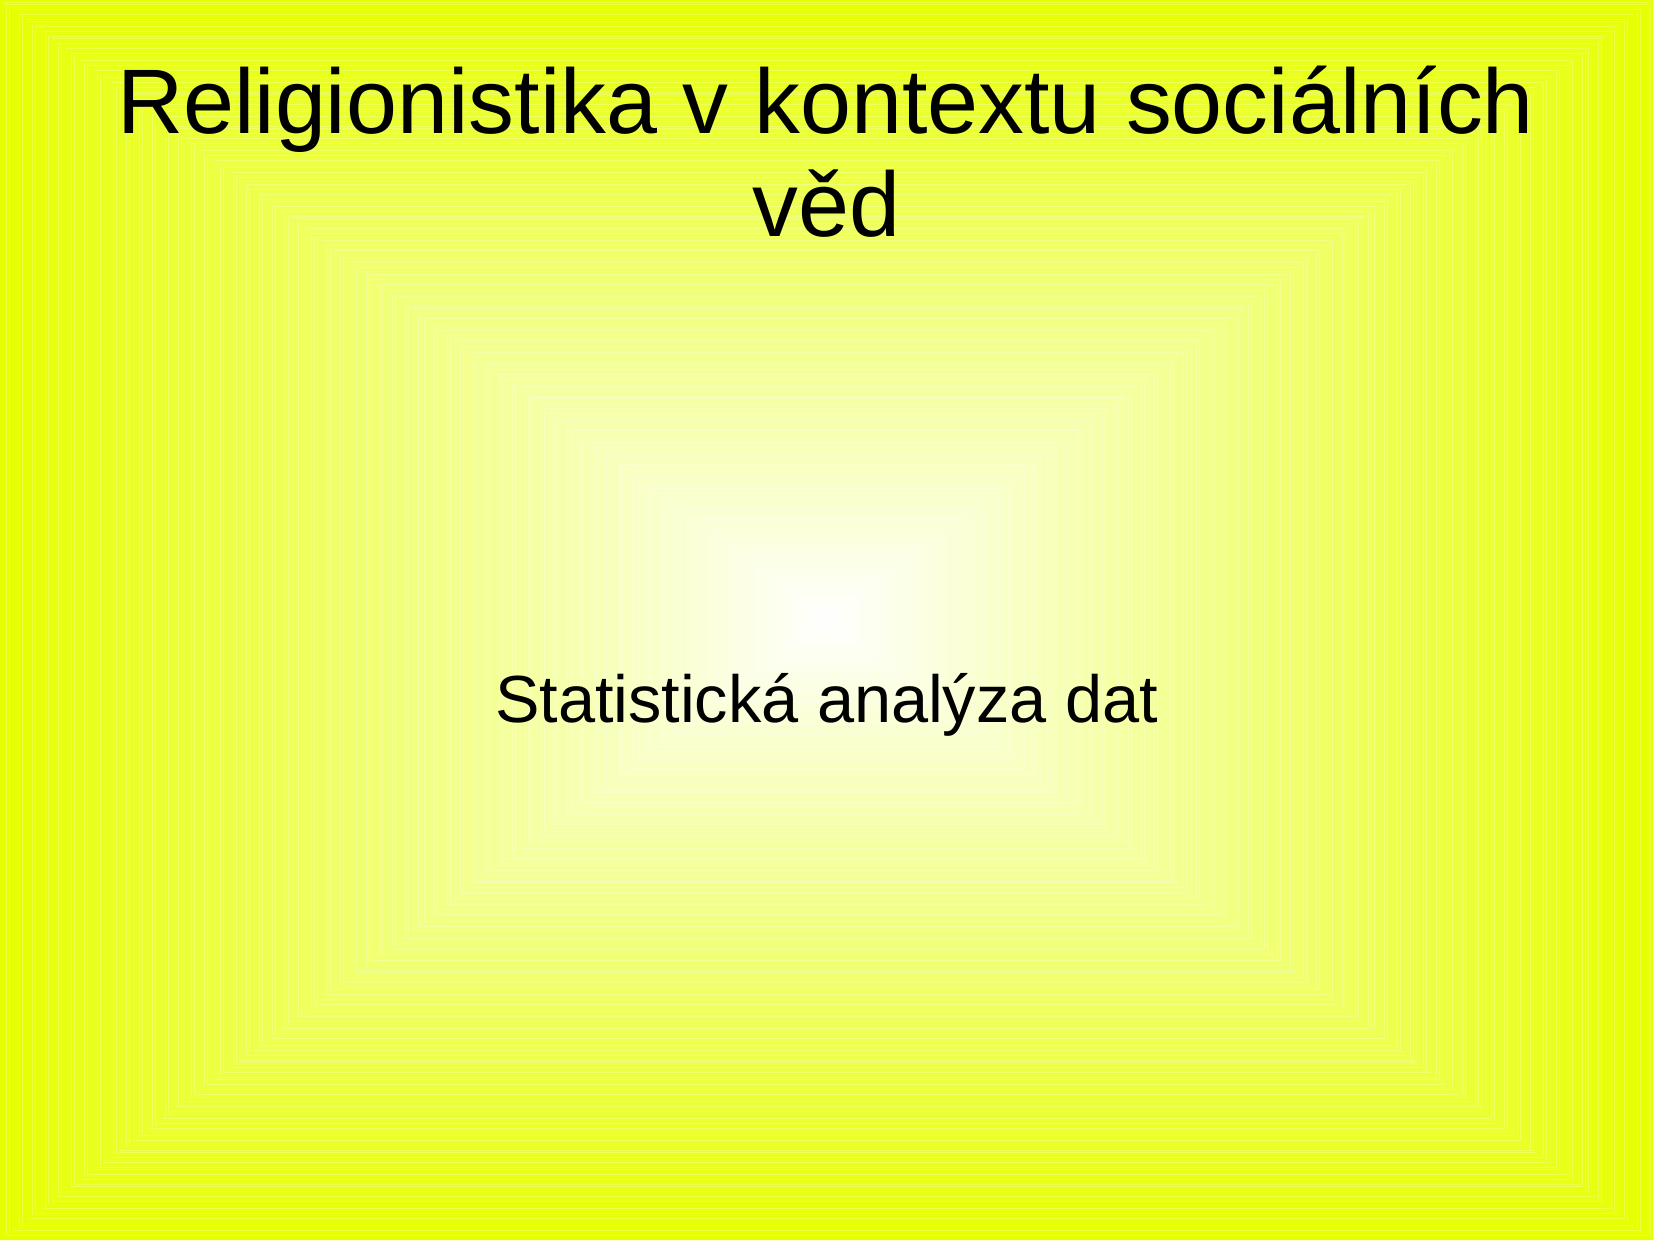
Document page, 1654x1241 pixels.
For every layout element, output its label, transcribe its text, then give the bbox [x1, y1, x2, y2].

title Religionistika v kontextu sociálních věd [82, 50, 1571, 256]
subtitle Statistická analýza dat [82, 297, 1571, 1102]
